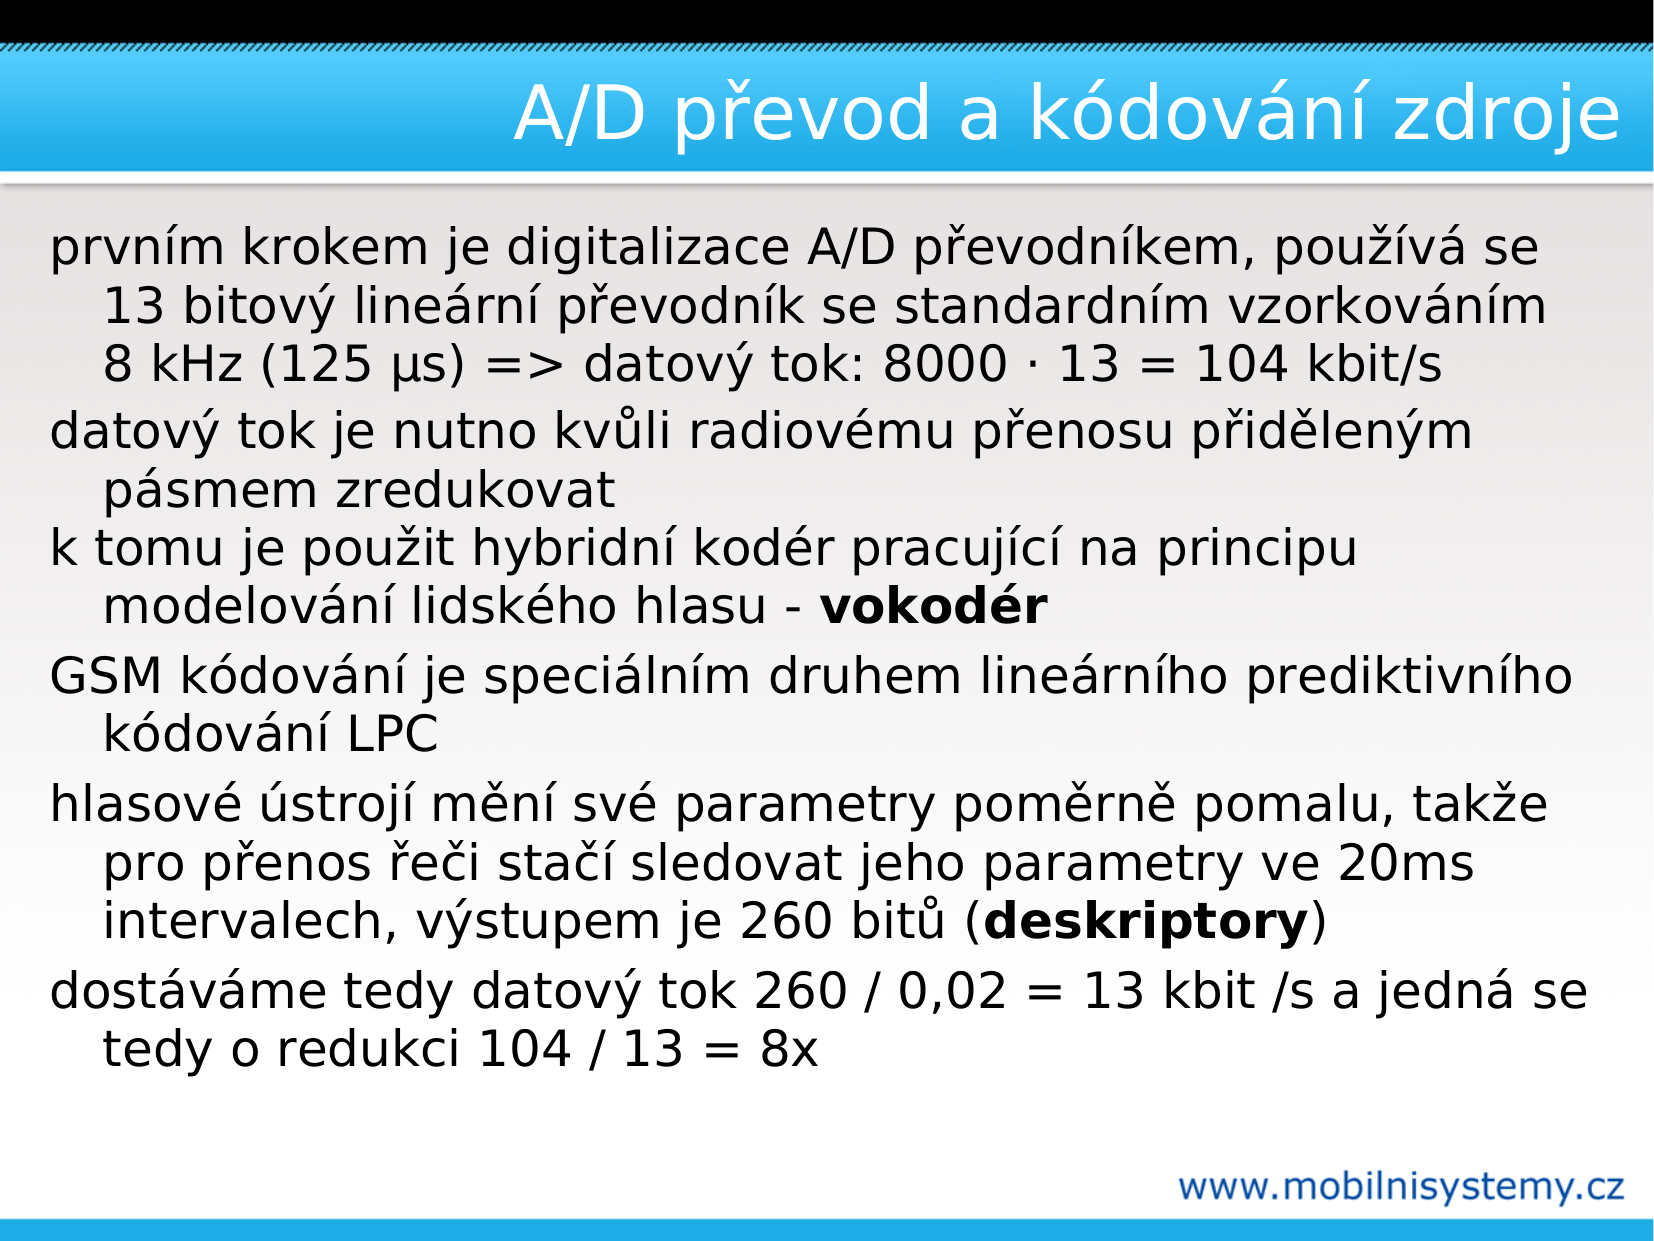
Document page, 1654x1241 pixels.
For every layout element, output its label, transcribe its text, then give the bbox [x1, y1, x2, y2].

title A/D převod a kódování zdroje [29, 49, 1624, 178]
list prvním krokem je digitalizace A/D převodníkem, používá se 13 bitový lineární převodník se standardním vzorkováním 8 kHz (125 μs) => datový tok: 8000 · 13 = 104 kbit/s datový tok je nutno kvůli radiovému přenosu přiděleným pásmem zredukovat k tomu je použit hybridní kodér pracující na principu modelování lidského hlasu - vokodér GSM kódování je speciálním druhem lineárního prediktivního kódování LPC hlasové ústrojí mění své parametry poměrně pomalu, takže pro přenos řeči stačí sledovat jeho parametry ve 20ms intervalech, výstupem je 260 bitů (deskriptory) dostáváme tedy datový tok 260 / 0,02 = 13 kbit /s a jedná se tedy o redukci 104 / 13 = 8x [32, 218, 1595, 1137]
picture [0, 0, 1654, 1241]
